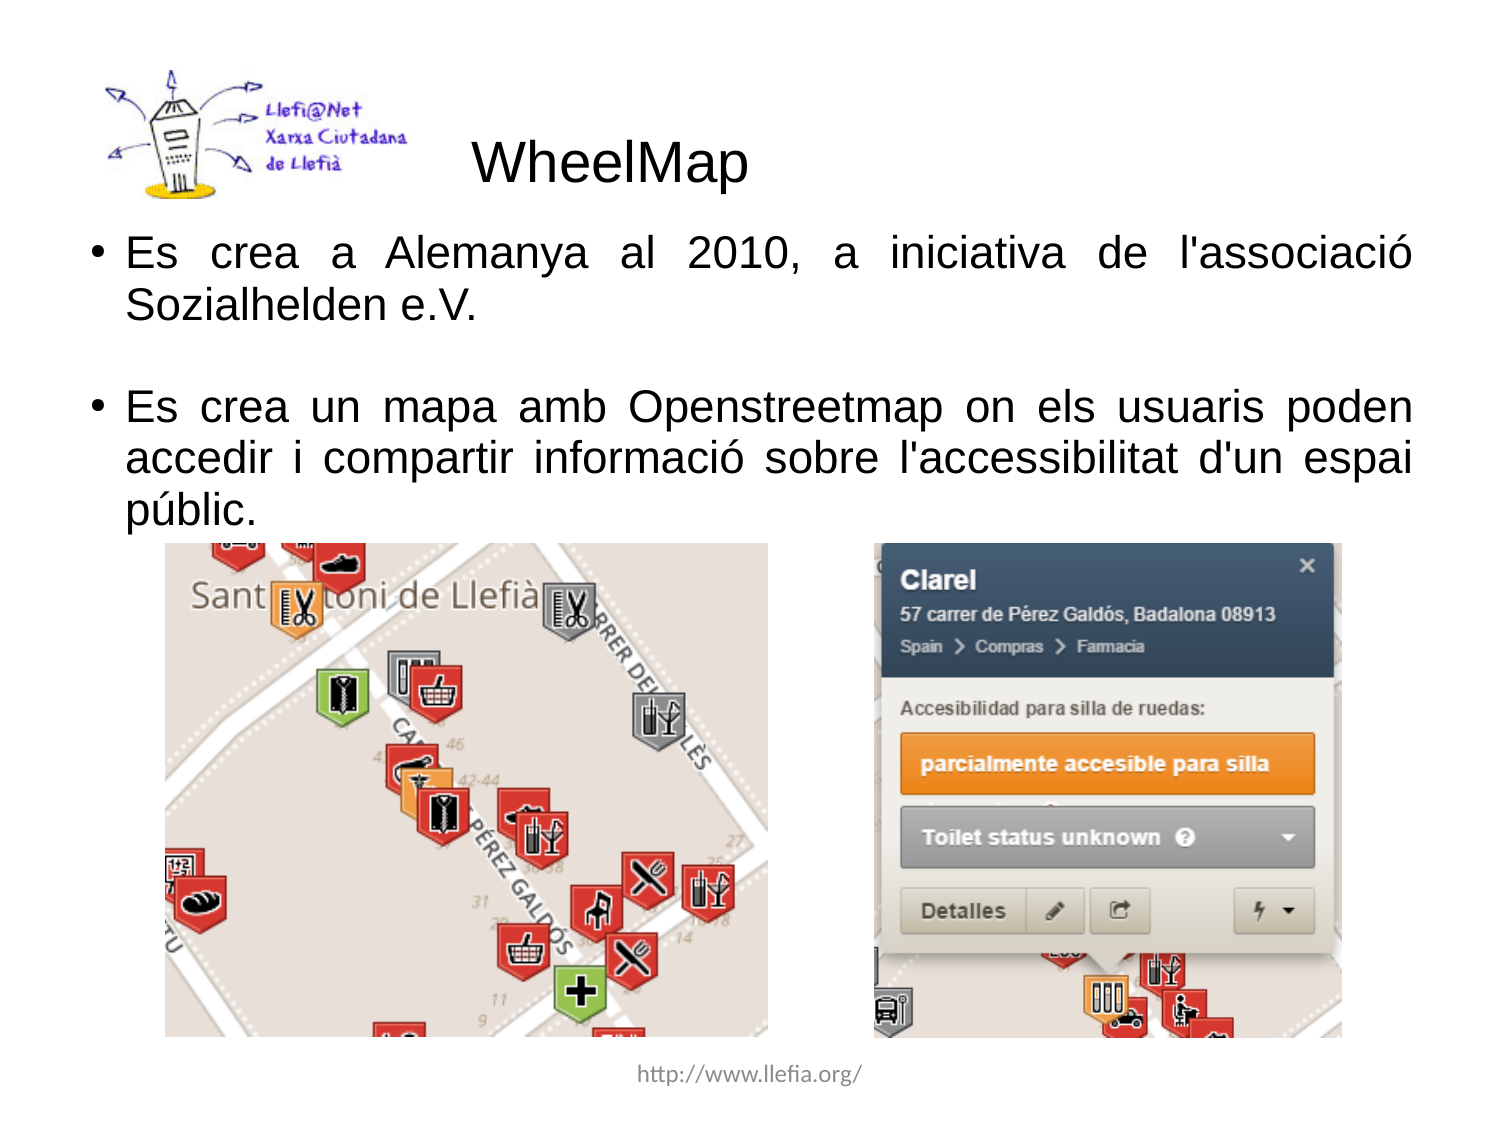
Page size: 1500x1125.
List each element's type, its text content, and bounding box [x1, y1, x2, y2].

picture [874, 543, 1342, 1038]
title [75, 45, 1425, 219]
picture [165, 543, 768, 1037]
picture [105, 70, 412, 199]
text_box WheelMap [456, 117, 1418, 202]
text_box Es crea a Alemanya al 2010, a iniciativa de l'associació Sozialhelden e.V. Es crea un mapa amb Openstreetmap on els usuaris poden accedir i compartir informació sobre l'accessibilitat d'un espai públic. [75, 219, 1430, 1125]
